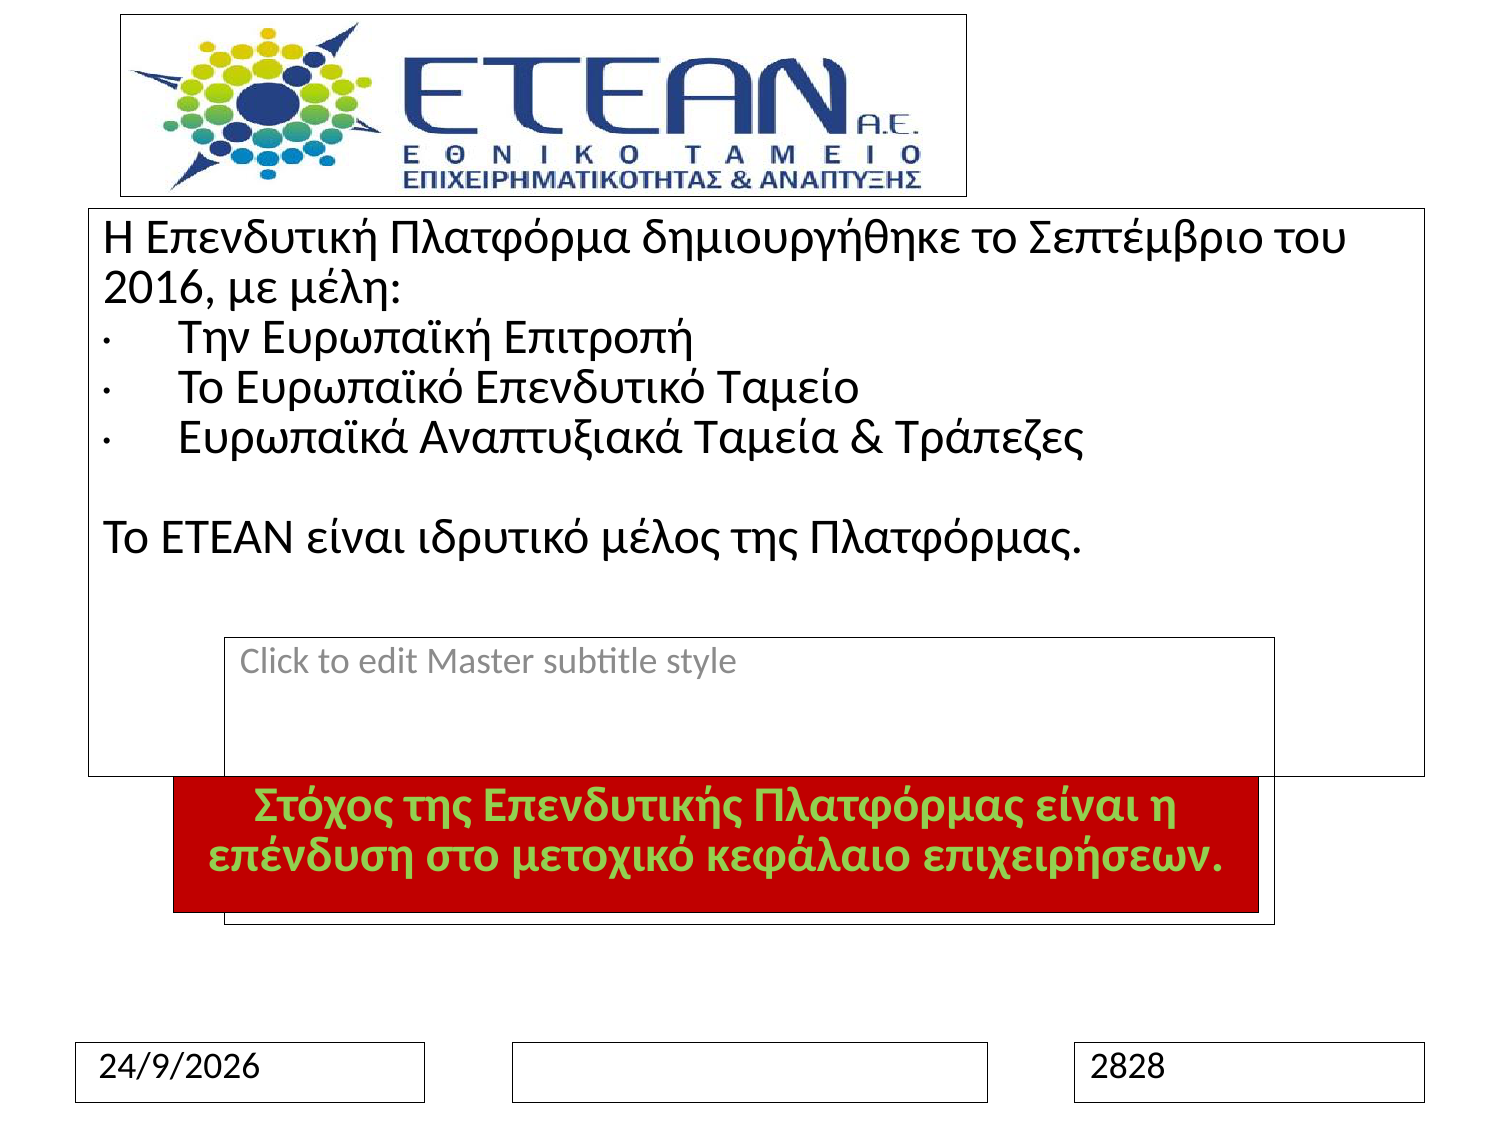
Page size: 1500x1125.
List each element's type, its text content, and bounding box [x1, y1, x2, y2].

picture [121, 15, 966, 196]
text_box Η Επενδυτική Πλατφόρμα δημιουργήθηκε το Σεπτέμβριο του 2016, με μέλη: Την Ευρωπαϊκή Επιτροπή Το Ευρωπαϊκό Επενδυτικό Ταμείο Ευρωπαϊκά Αναπτυξιακά Ταμεία & Τράπεζες Το ΕΤΕΑΝ είναι ιδρυτικό μέλος της Πλατφόρμας. [88, 208, 1425, 777]
text_box Στόχος της Επενδυτικής Πλατφόρμας είναι η επένδυση στο μετοχικό κεφάλαιο επιχειρήσεων. [173, 776, 1259, 913]
slide_number 11 [1074, 1042, 1425, 1103]
